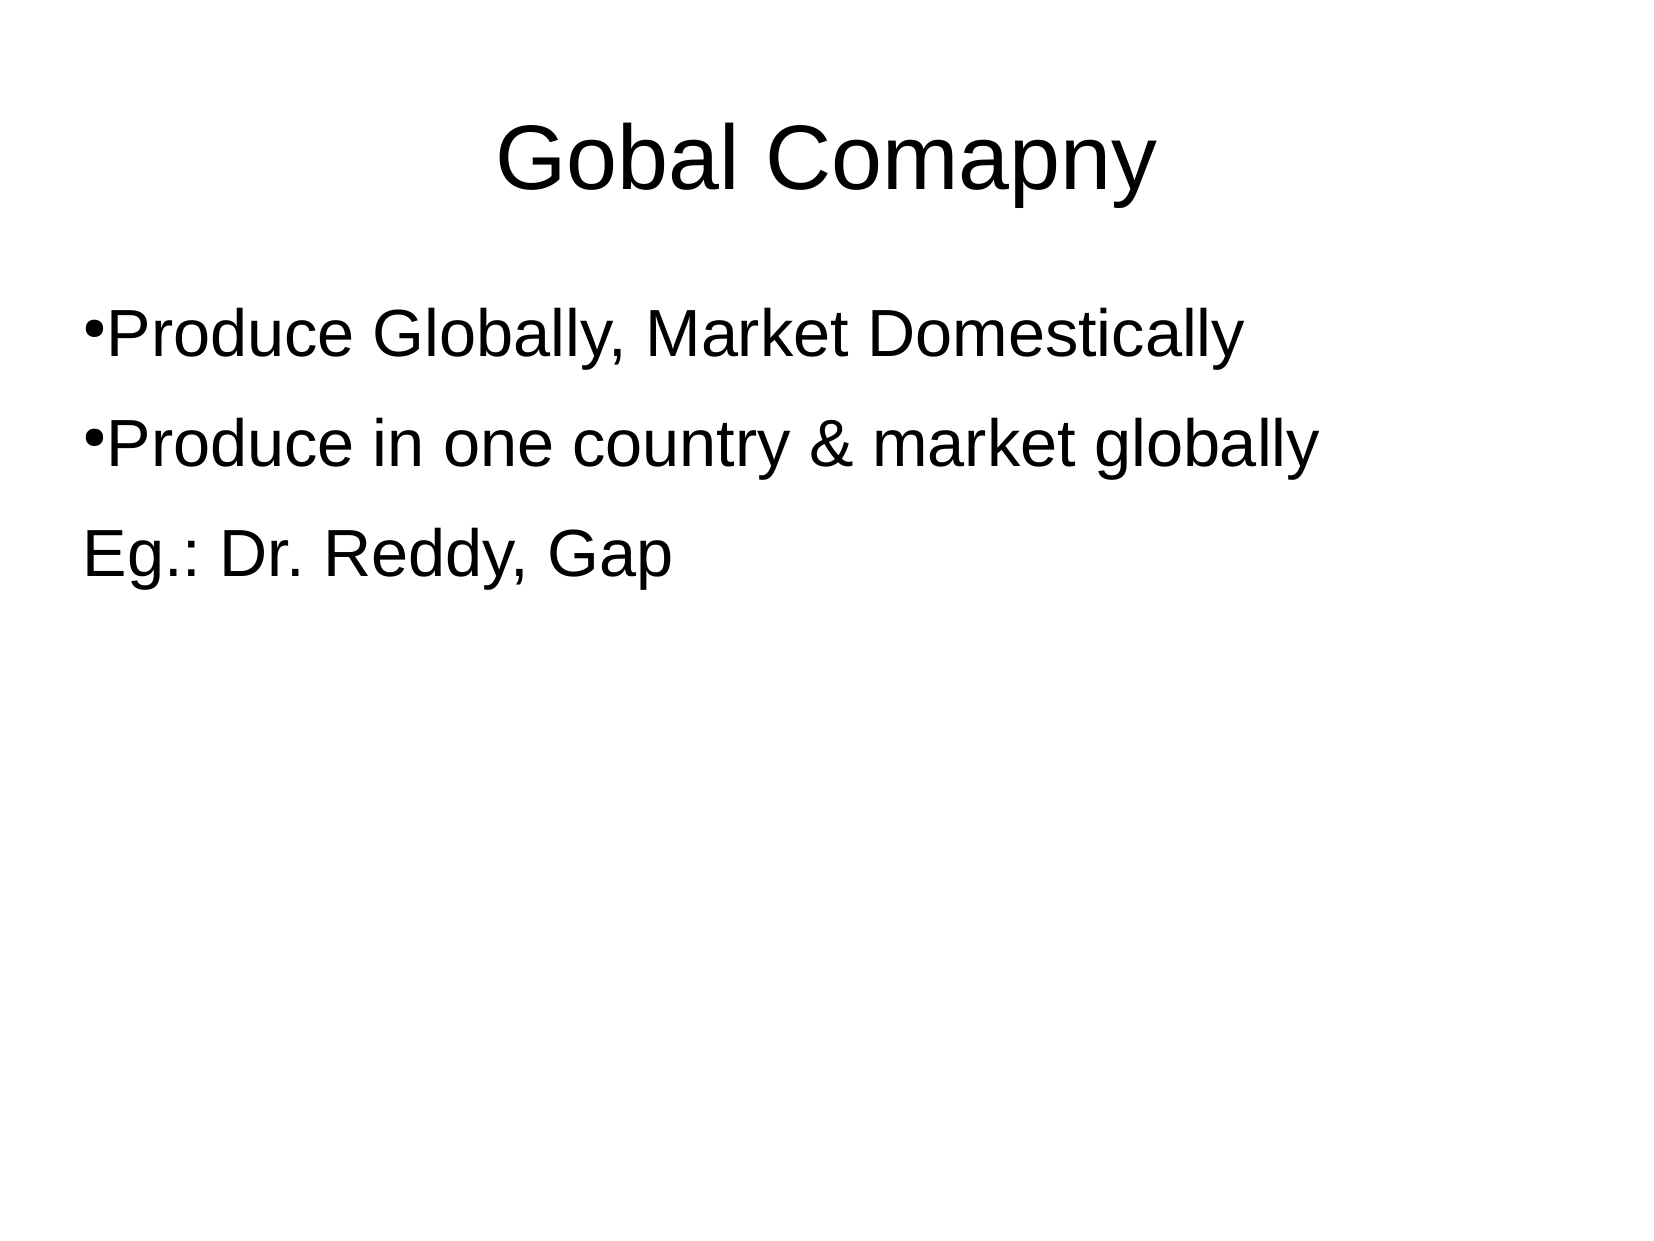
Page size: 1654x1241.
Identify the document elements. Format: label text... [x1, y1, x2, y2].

list Produce Globally, Market Domestically Produce in one country & market globally Eg.: Dr. Reddy, Gap [82, 290, 1538, 1010]
title Gobal Comapny [82, 49, 1571, 257]
